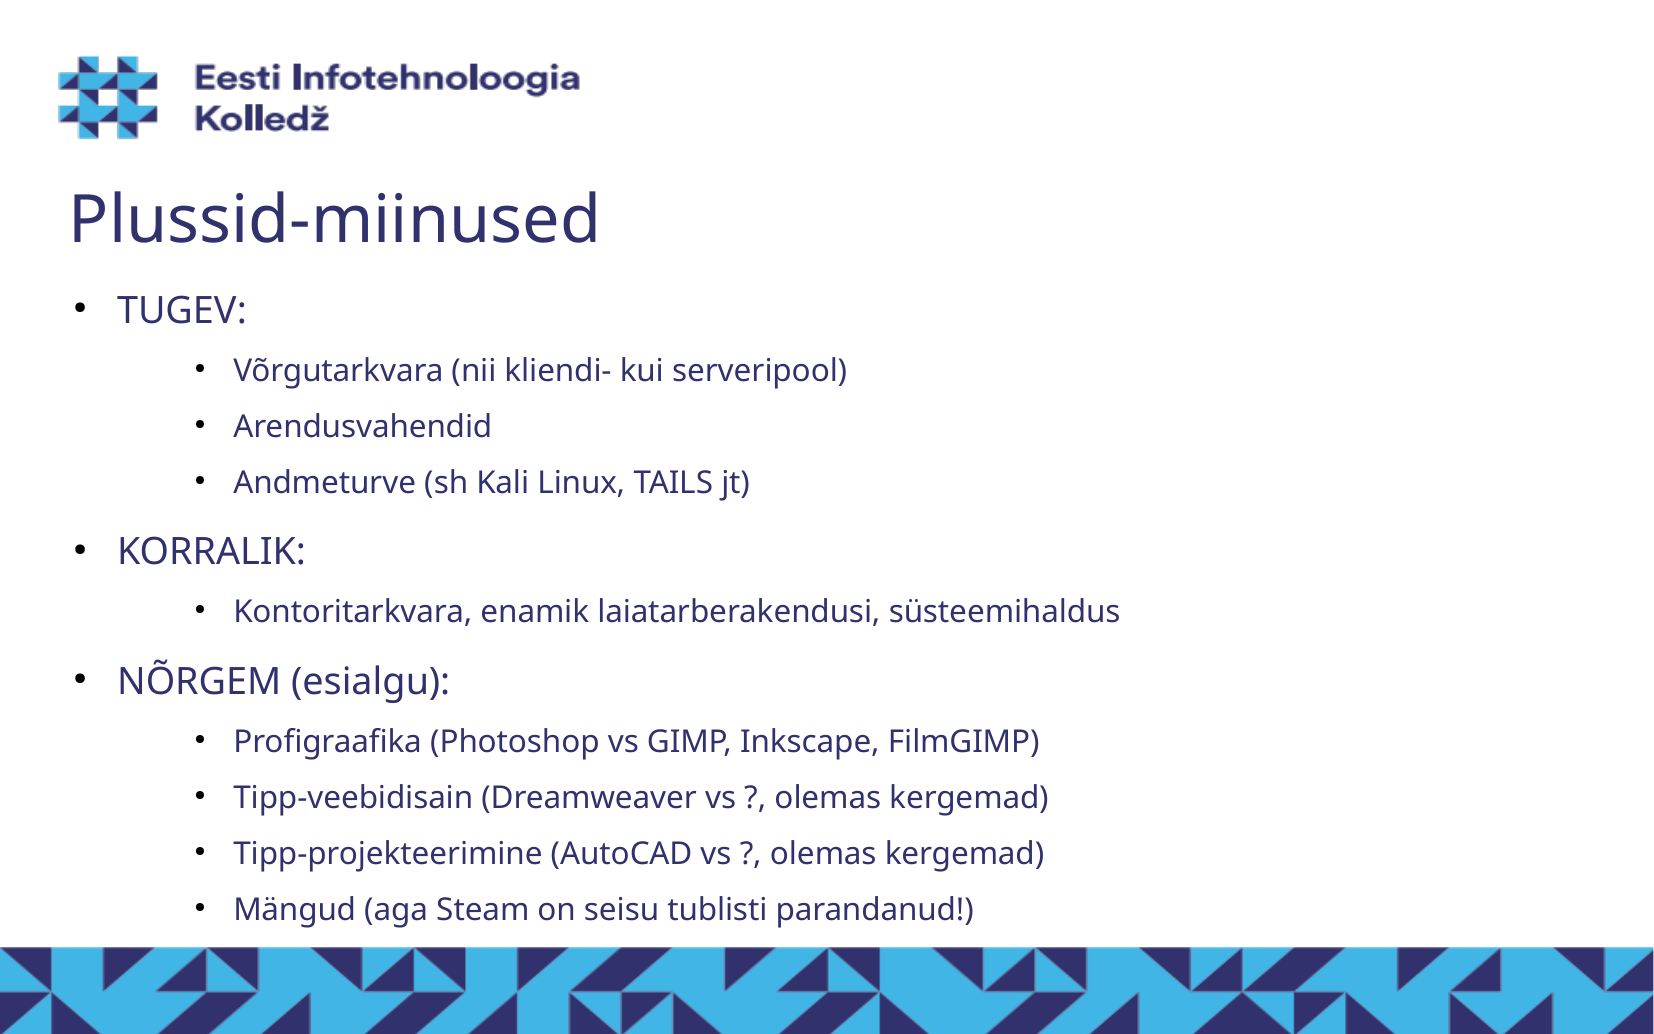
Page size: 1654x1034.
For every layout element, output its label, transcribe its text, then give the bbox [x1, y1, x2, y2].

title Plussid-miinused [68, 147, 1536, 283]
list TUGEV: Võrgutarkvara (nii kliendi- kui serveripool) Arendusvahendid Andmeturve (sh Kali Linux, TAILS jt) KORRALIK: Kontoritarkvara, enamik laiatarberakendusi, süsteemihaldus NÕRGEM (esialgu): Profigraafika (Photoshop vs GIMP, Inkscape, FilmGIMP) Tipp-veebidisain (Dreamweaver vs ?, olemas kergemad) Tipp-projekteerimine (AutoCAD vs ?, olemas kergemad) Mängud (aga Steam on seisu tublisti parandanud!) [59, 283, 1595, 936]
